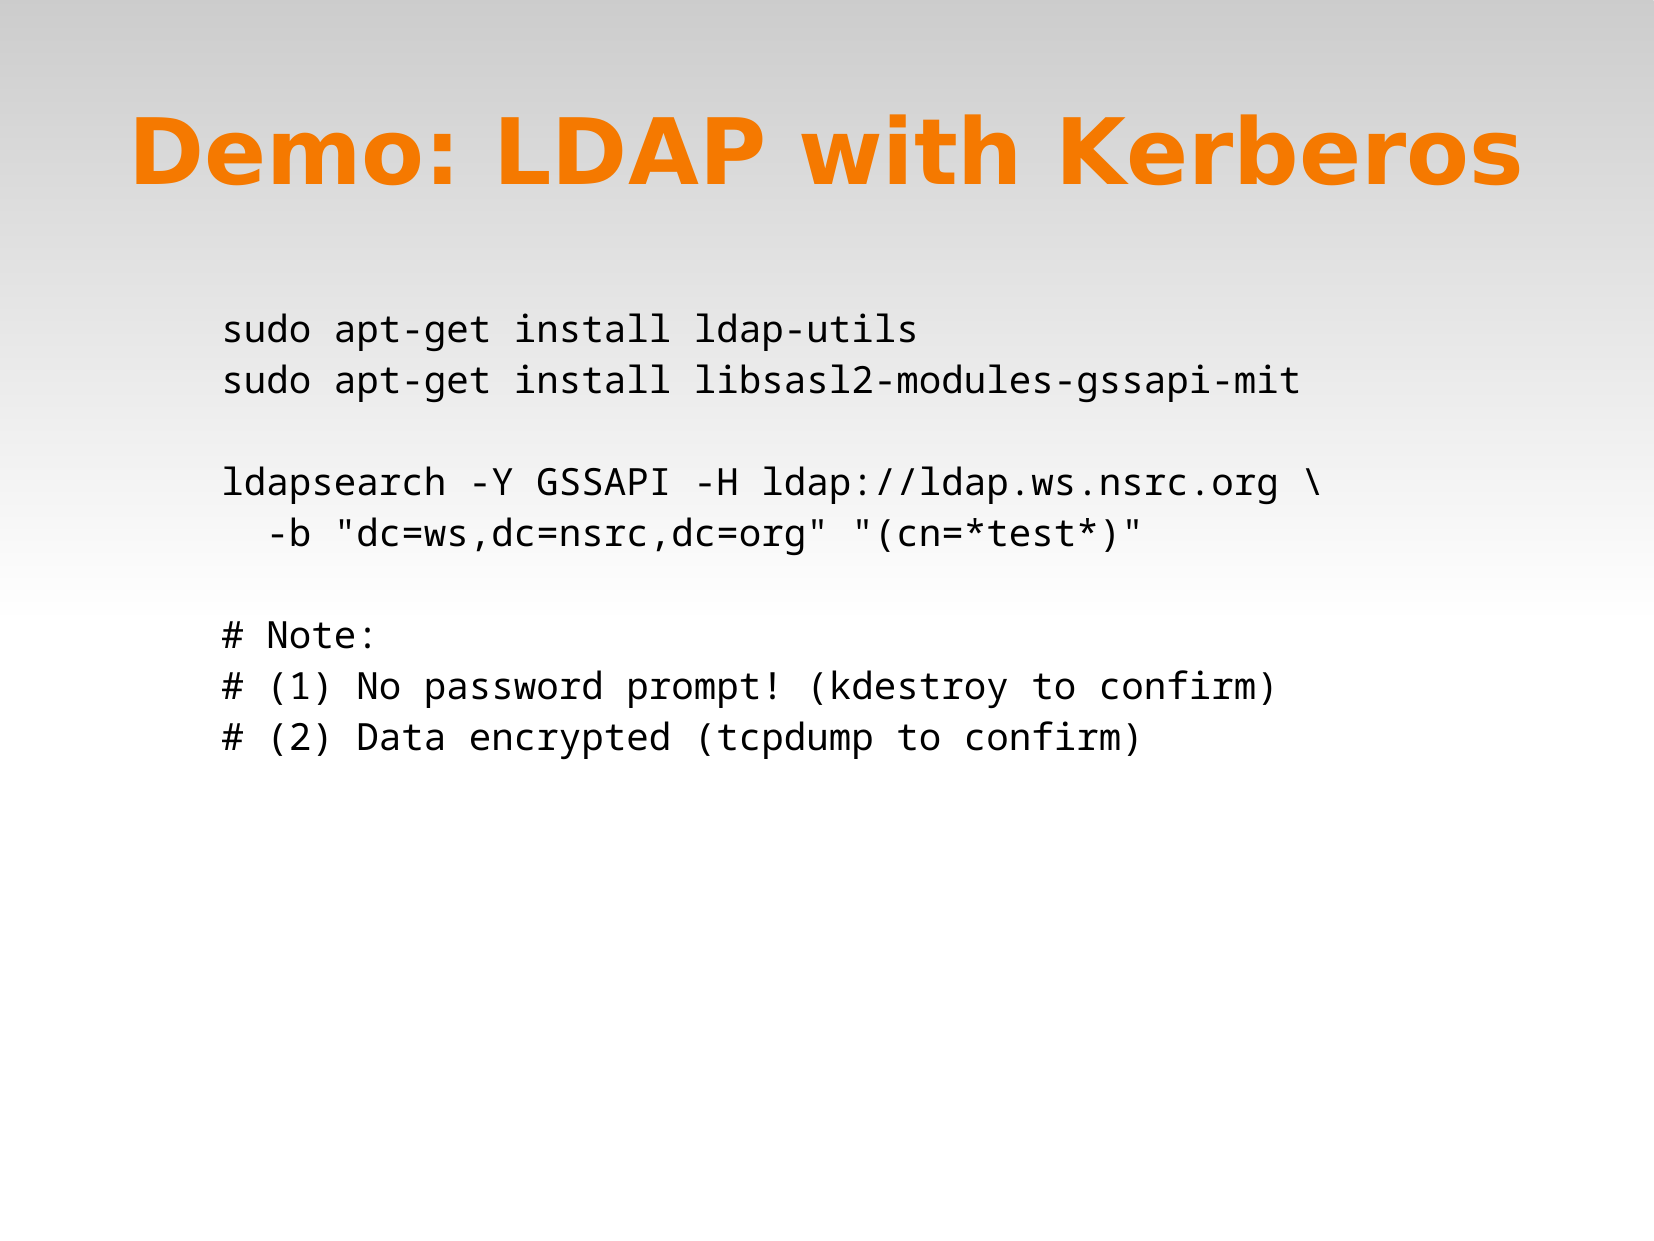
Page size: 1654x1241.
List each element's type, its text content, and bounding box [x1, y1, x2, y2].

text_box sudo apt-get install ldap-utils sudo apt-get install libsasl2-modules-gssapi-mit ldapsearch -Y GSSAPI -H ldap://ldap.ws.nsrc.org \ -b "dc=ws,dc=nsrc,dc=org" "(cn=*test*)" # Note: # (1) No password prompt! (kdestroy to confirm) # (2) Data encrypted (tcpdump to confirm) [206, 295, 1477, 702]
title Demo: LDAP with Kerberos [82, 49, 1571, 257]
